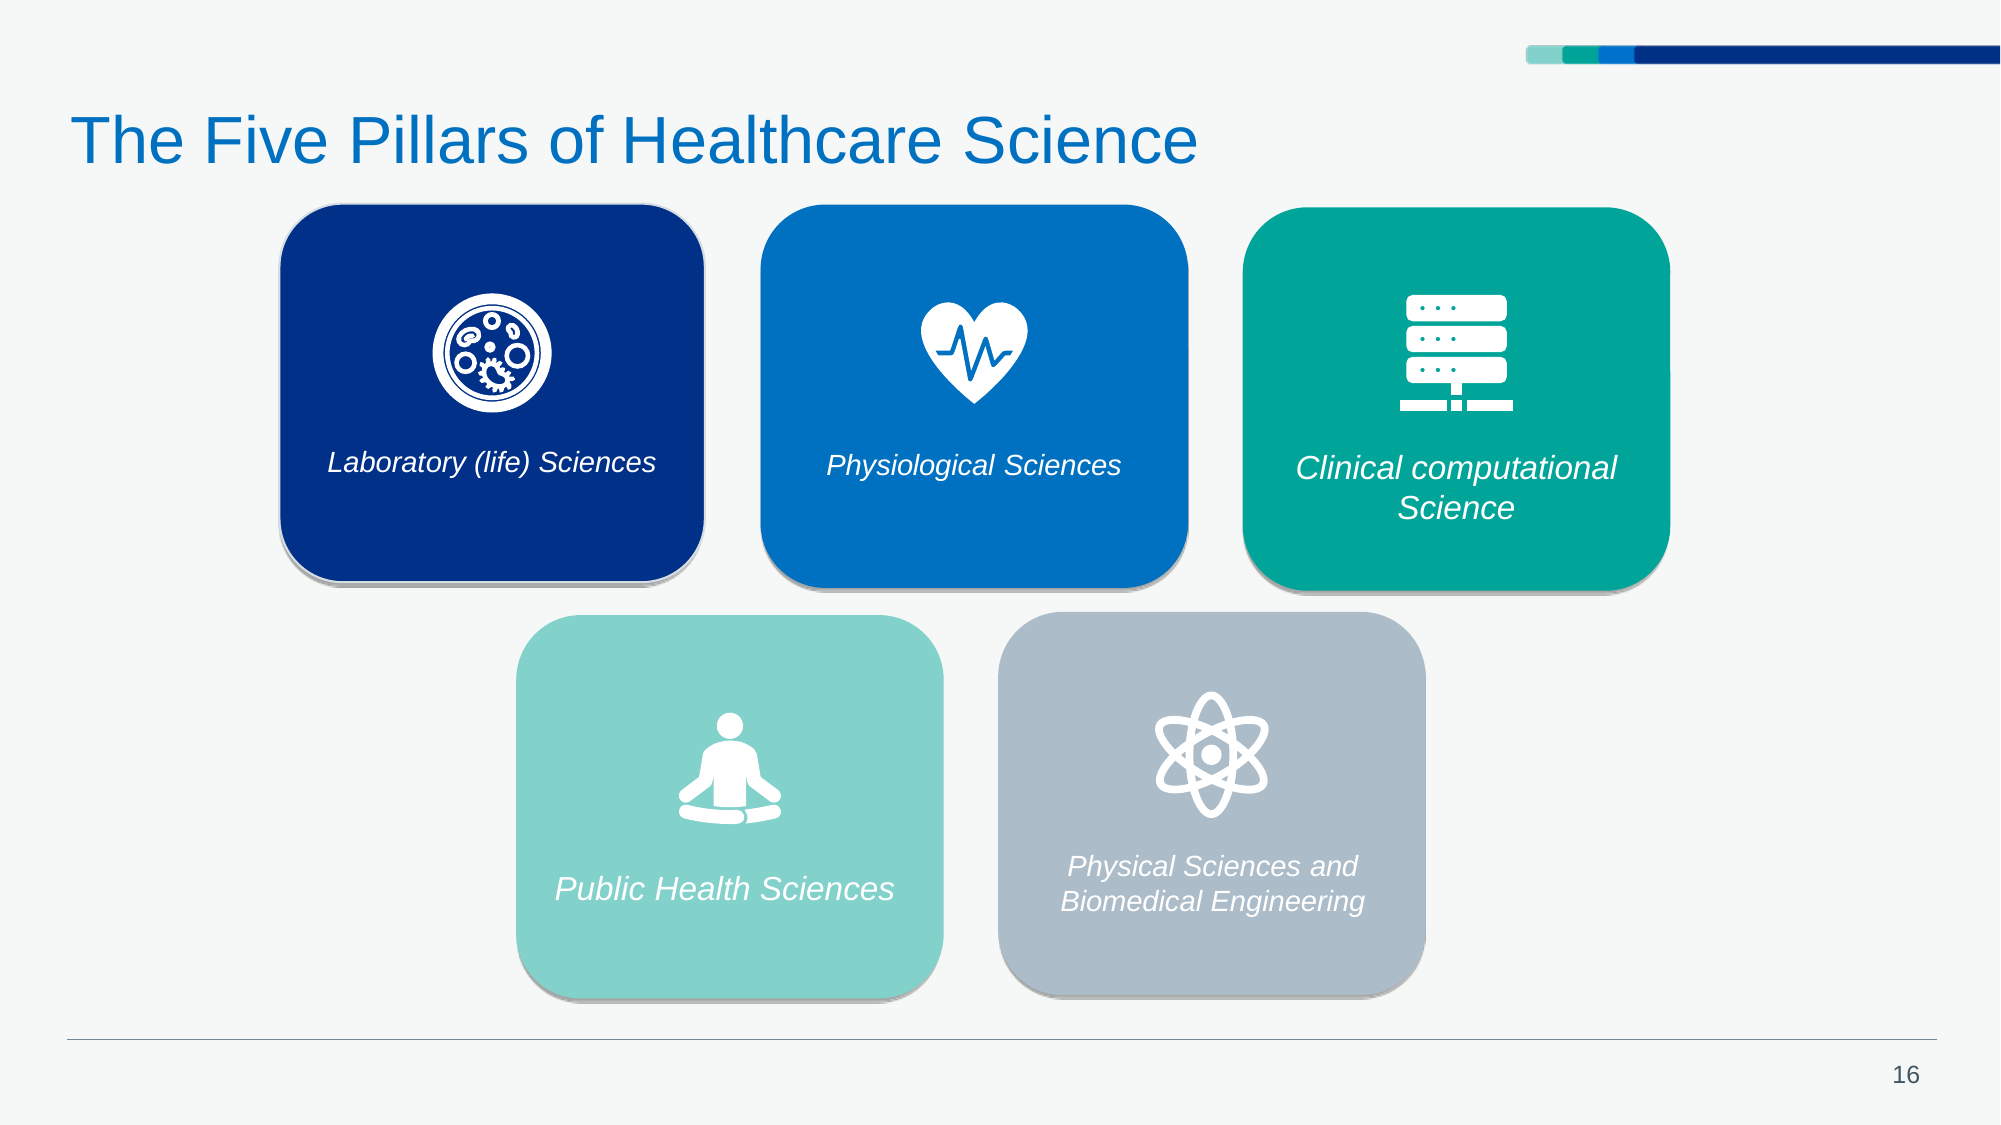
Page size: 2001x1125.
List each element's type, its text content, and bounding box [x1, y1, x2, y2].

text_box Clinical computational Science [1243, 208, 1670, 590]
text_box [1155, 692, 1268, 818]
text_box Laboratory (life) Sciences [279, 203, 705, 583]
title The Five Pillars of Healthcare Science [42, 21, 1914, 136]
text_box Physical Sciences and Biomedical Engineering [999, 612, 1425, 995]
picture [654, 692, 805, 843]
text_box Physiological Sciences [761, 205, 1188, 587]
picture [417, 277, 568, 428]
picture [1381, 277, 1532, 428]
picture [899, 277, 1050, 428]
text_box Public Health Sciences [517, 616, 943, 998]
